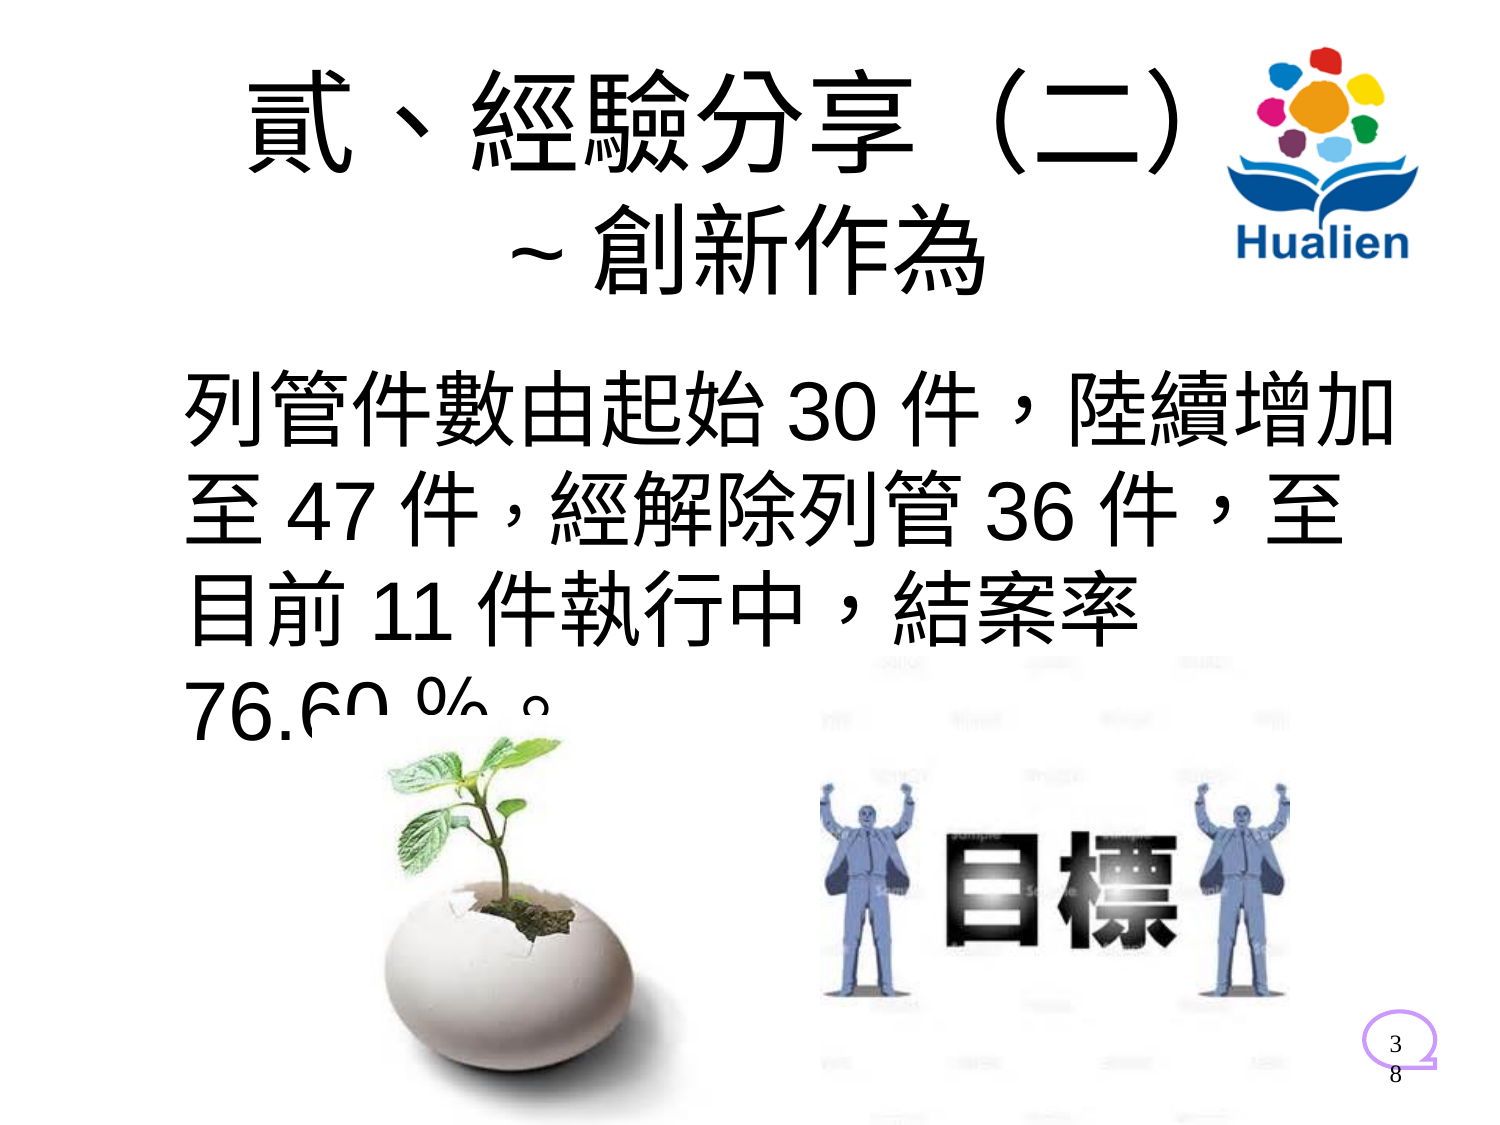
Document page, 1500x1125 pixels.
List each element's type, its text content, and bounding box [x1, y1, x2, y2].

list 列管件數由起始30件，陸續增加至47件，經解除列管36件，至目前11件執行中，結案率76.60％。 [55, 350, 1426, 1005]
text_box 38 [1364, 1011, 1436, 1068]
picture [312, 715, 721, 1125]
title 貳、經驗分享（二） ~創新作為 [75, 45, 1426, 303]
picture [820, 656, 1290, 1125]
